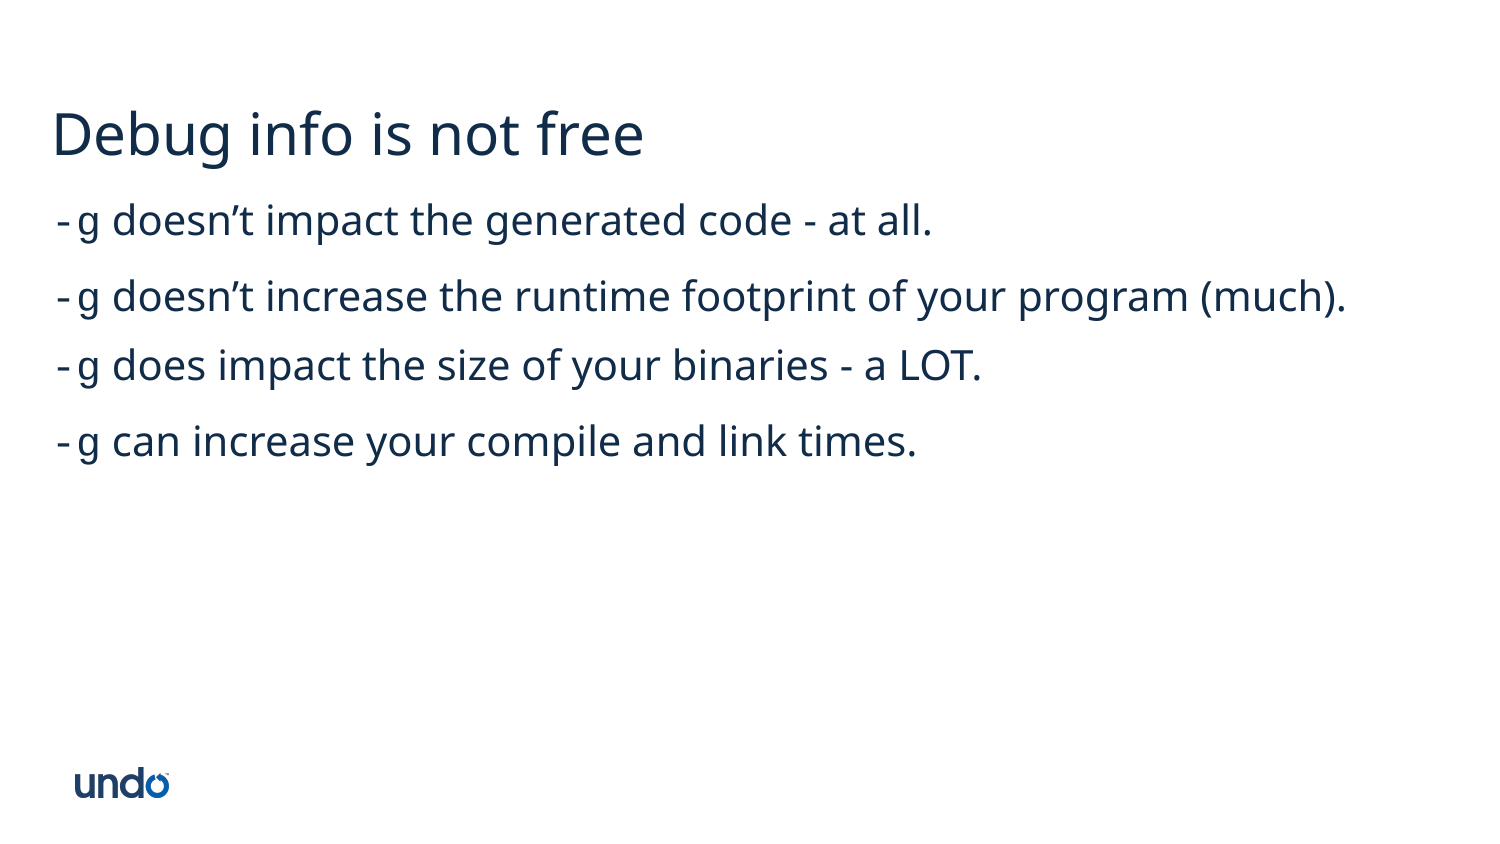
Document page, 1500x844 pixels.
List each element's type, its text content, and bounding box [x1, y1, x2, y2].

list -g does impact the size of your binaries - a LOT. -g can increase your compile and link times. [51, 333, 1449, 491]
picture [75, 767, 169, 798]
title Debug info is not free [51, 72, 1449, 167]
list -g doesn’t impact the generated code - at all. -g doesn’t increase the runtime footprint of your program (much). [51, 189, 1449, 333]
